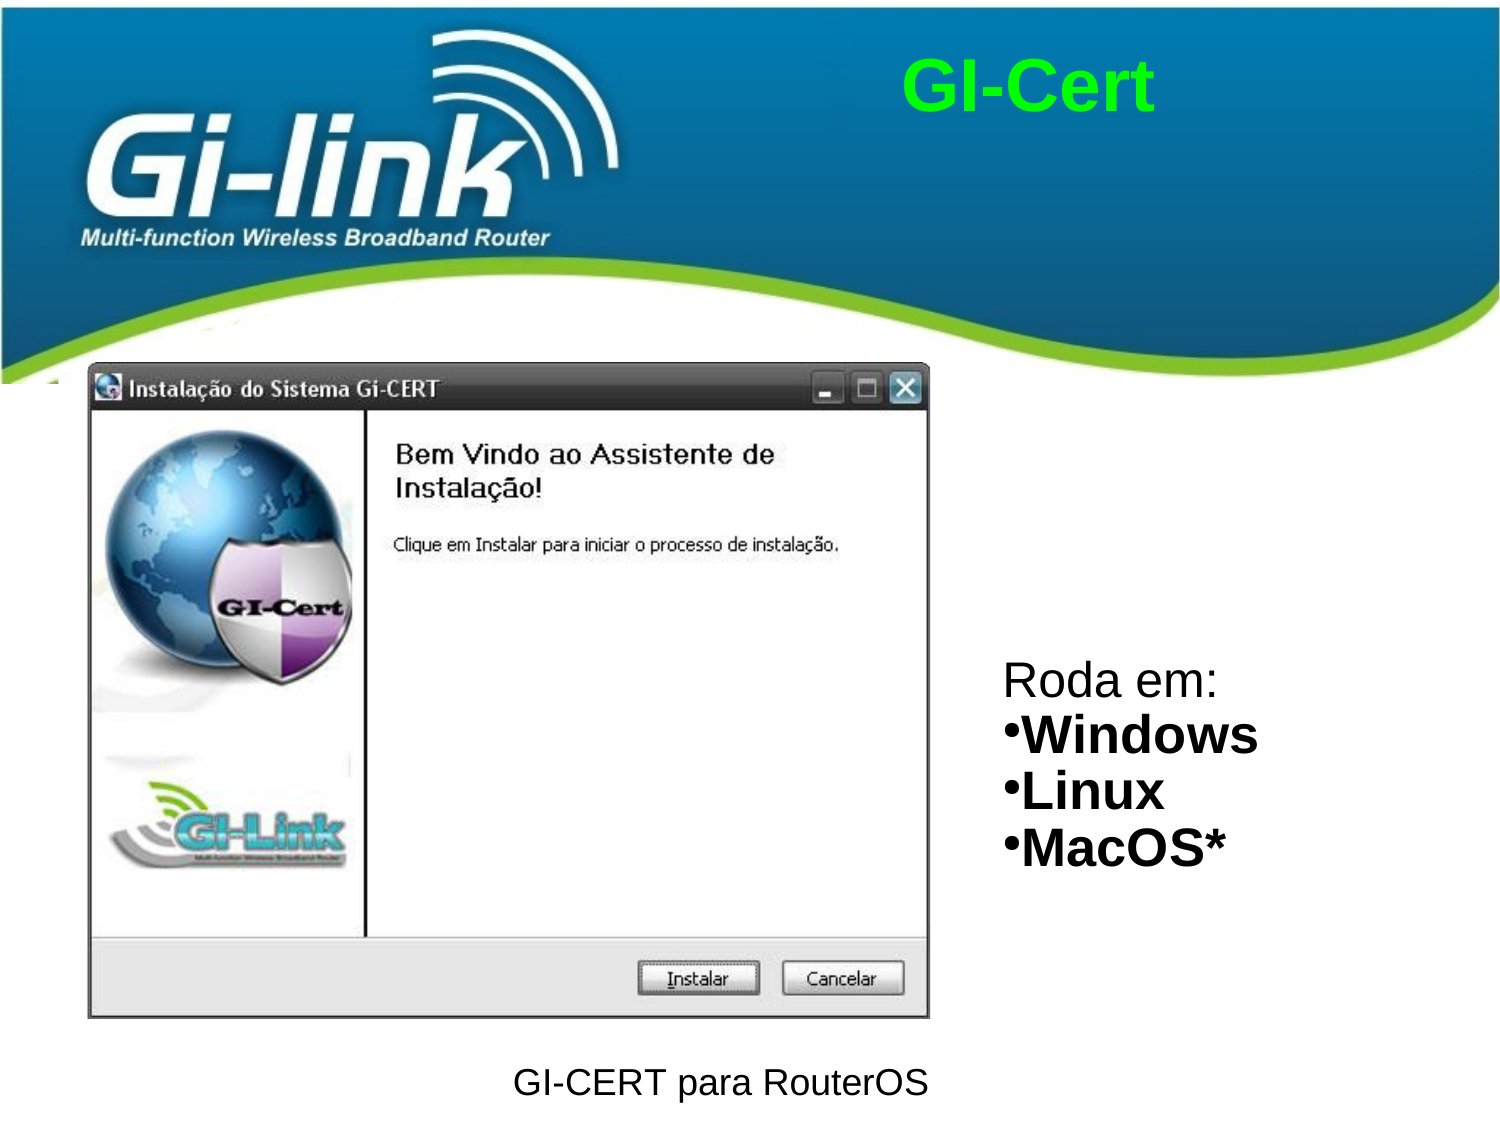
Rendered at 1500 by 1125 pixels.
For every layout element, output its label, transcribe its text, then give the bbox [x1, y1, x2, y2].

title GI-Cert [637, 52, 1420, 220]
text_box Roda em: Windows Linux MacOS* [987, 648, 1388, 886]
picture [0, 0, 1500, 1019]
